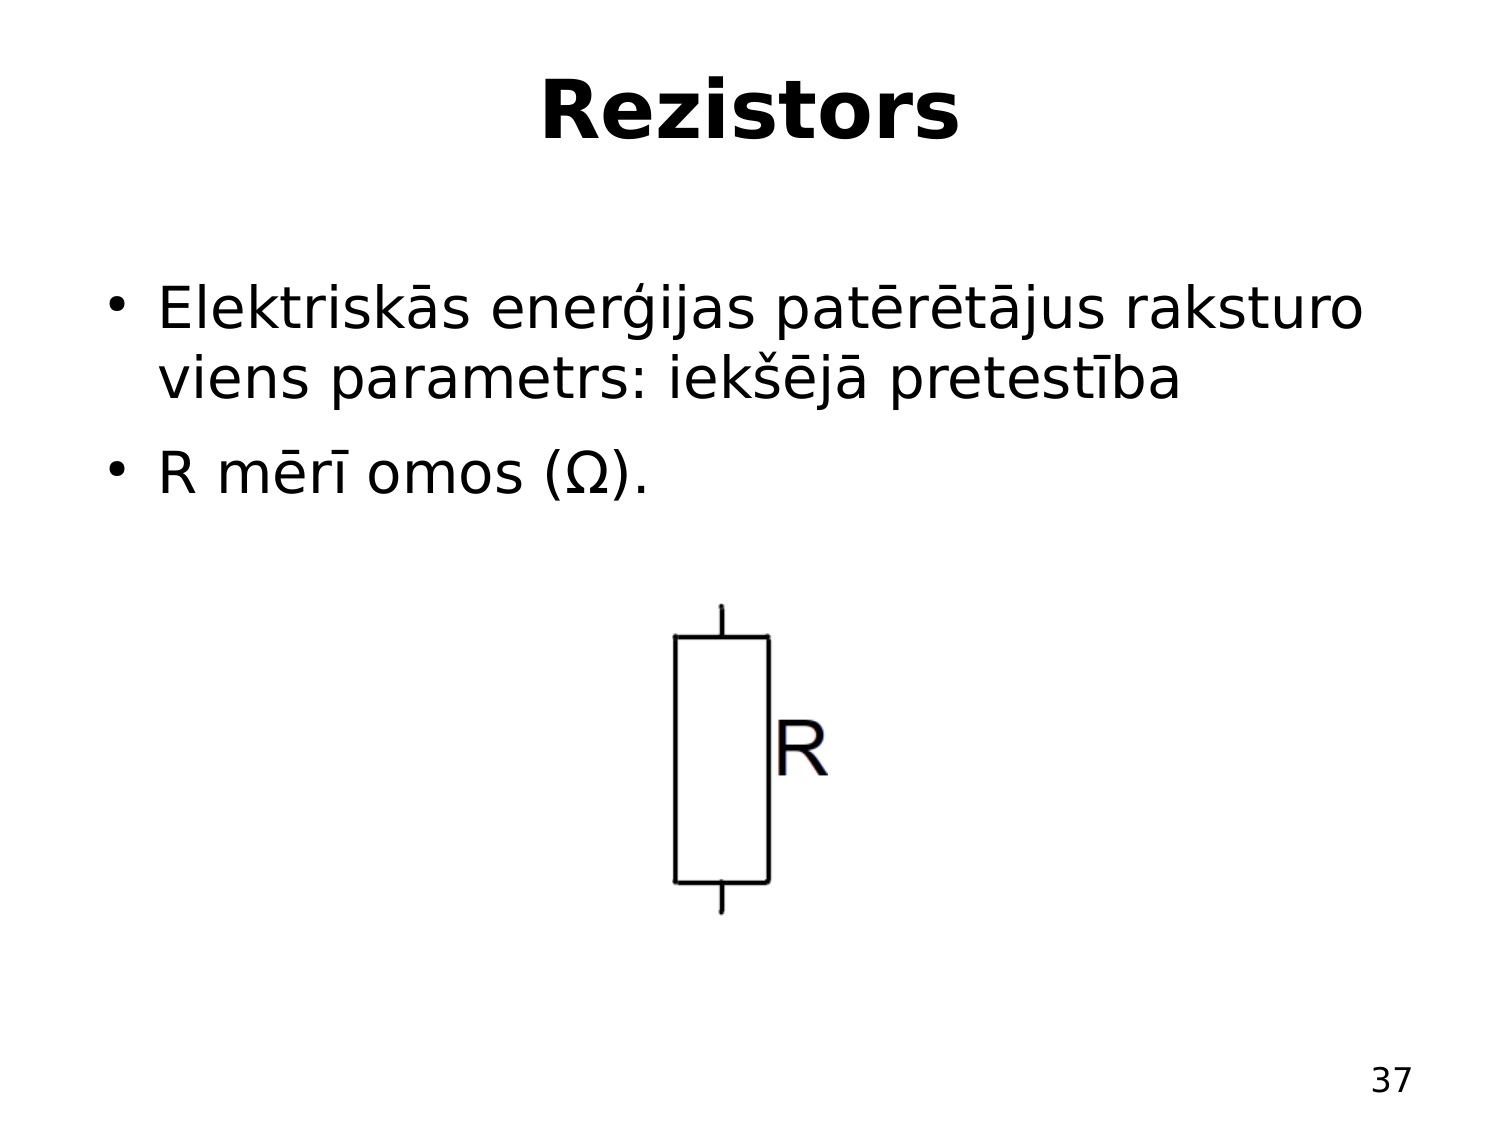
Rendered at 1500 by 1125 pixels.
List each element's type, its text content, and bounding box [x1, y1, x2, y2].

list Elektriskās enerģijas patērētājus raksturo viens parametrs: iekšējā pretestība R mērī omos (Ω). [75, 263, 1425, 575]
title Rezistors [75, 44, 1425, 177]
picture [672, 603, 828, 916]
